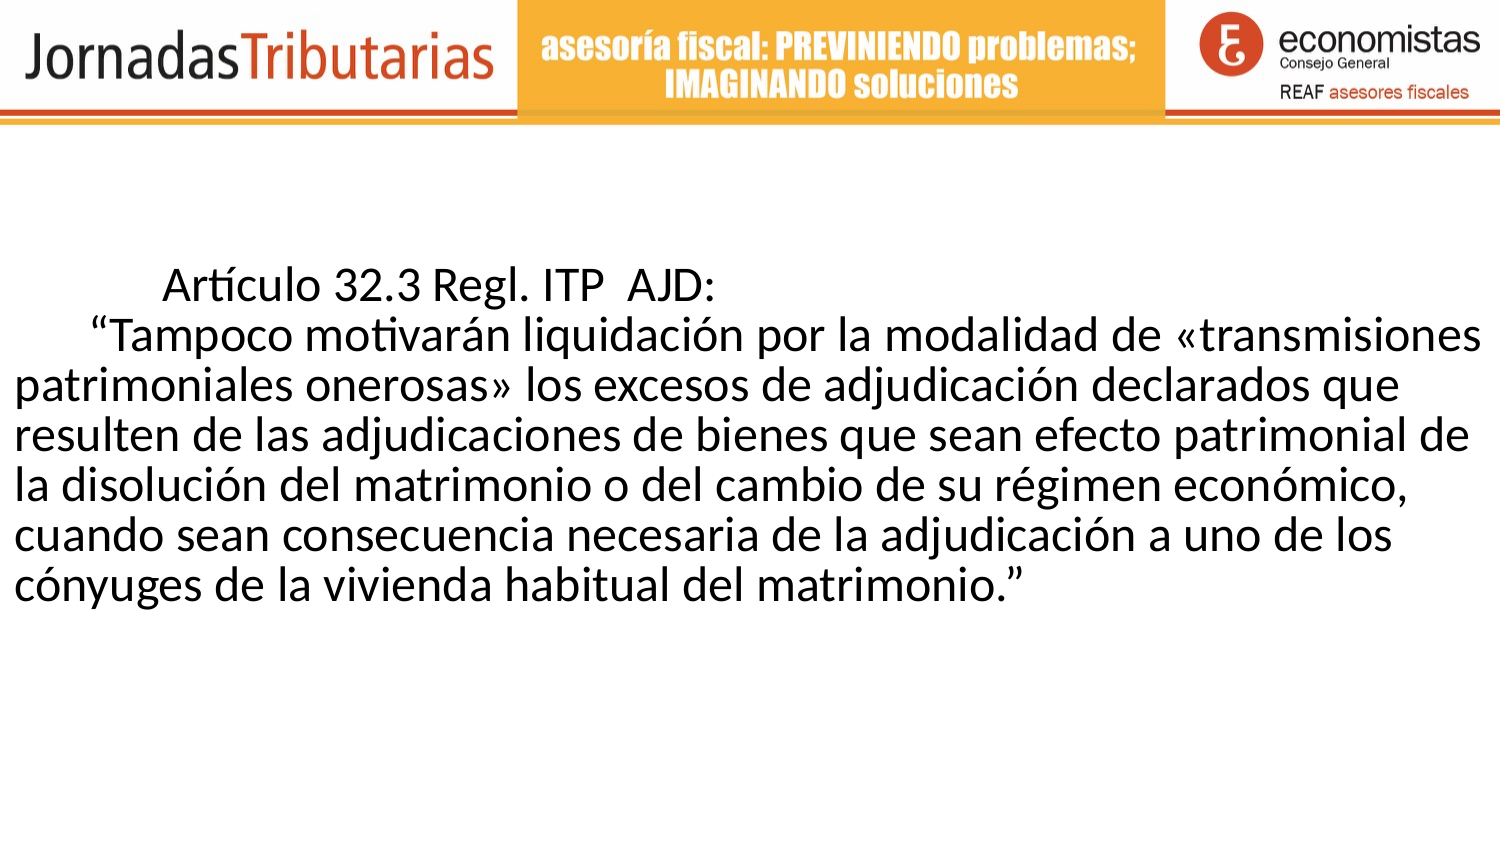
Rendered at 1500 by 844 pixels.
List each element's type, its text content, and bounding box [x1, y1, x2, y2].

picture [0, 0, 1500, 129]
text_box Artículo 32.3 Regl. ITP AJD: “Tampoco motivarán liquidación por la modalidad de «transmisiones patrimoniales onerosas» los excesos de adjudicación declarados que resulten de las adjudicaciones de bienes que sean efecto patrimonial de la disolución del matrimonio o del cambio de su régimen económico, cuando sean consecuencia necesaria de la adjudicación a uno de los cónyuges de la vivienda habitual del matrimonio.” [0, 206, 1500, 710]
